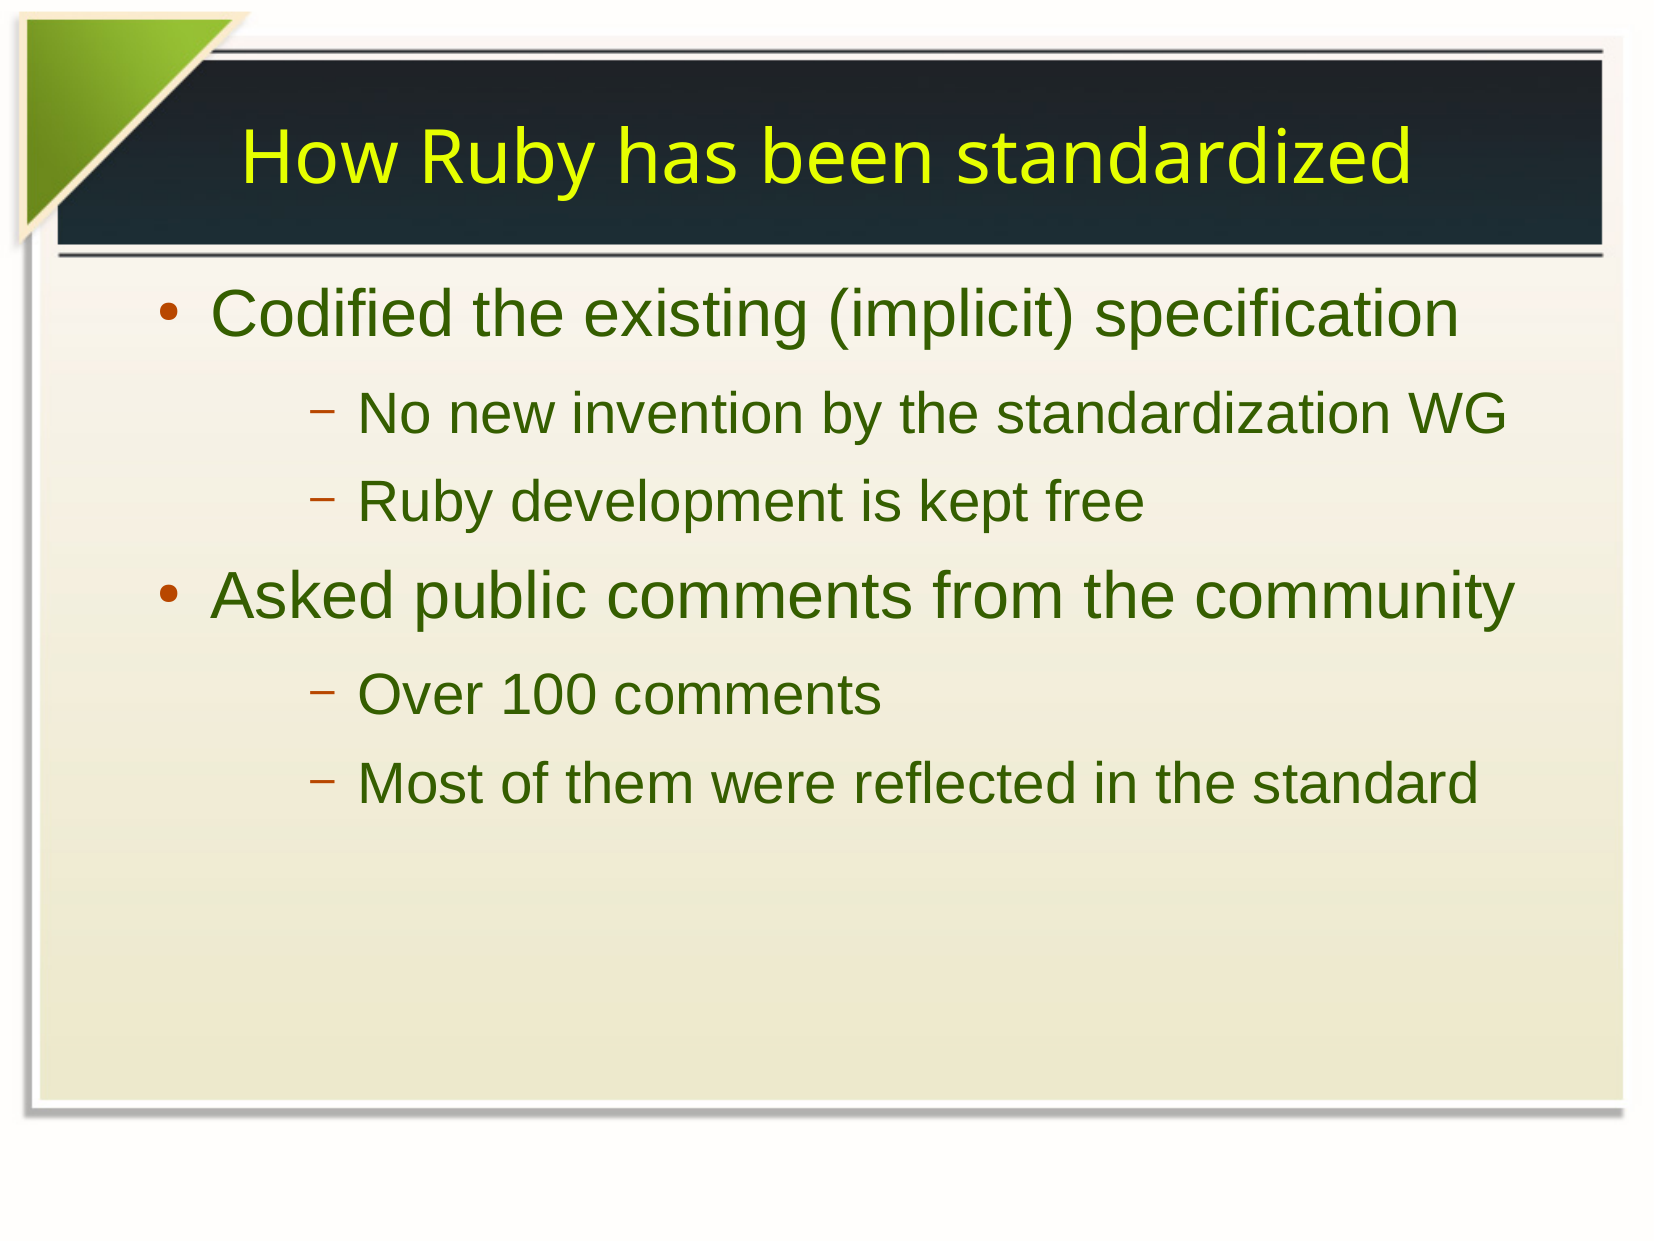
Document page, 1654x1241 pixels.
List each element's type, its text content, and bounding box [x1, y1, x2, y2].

list Codified the existing (implicit) specification No new invention by the standardization WG Ruby development is kept free Asked public comments from the community Over 100 comments Most of them were reflected in the standard [121, 276, 1534, 1087]
picture [0, 0, 1654, 1241]
title How Ruby has been standardized [121, 73, 1534, 237]
